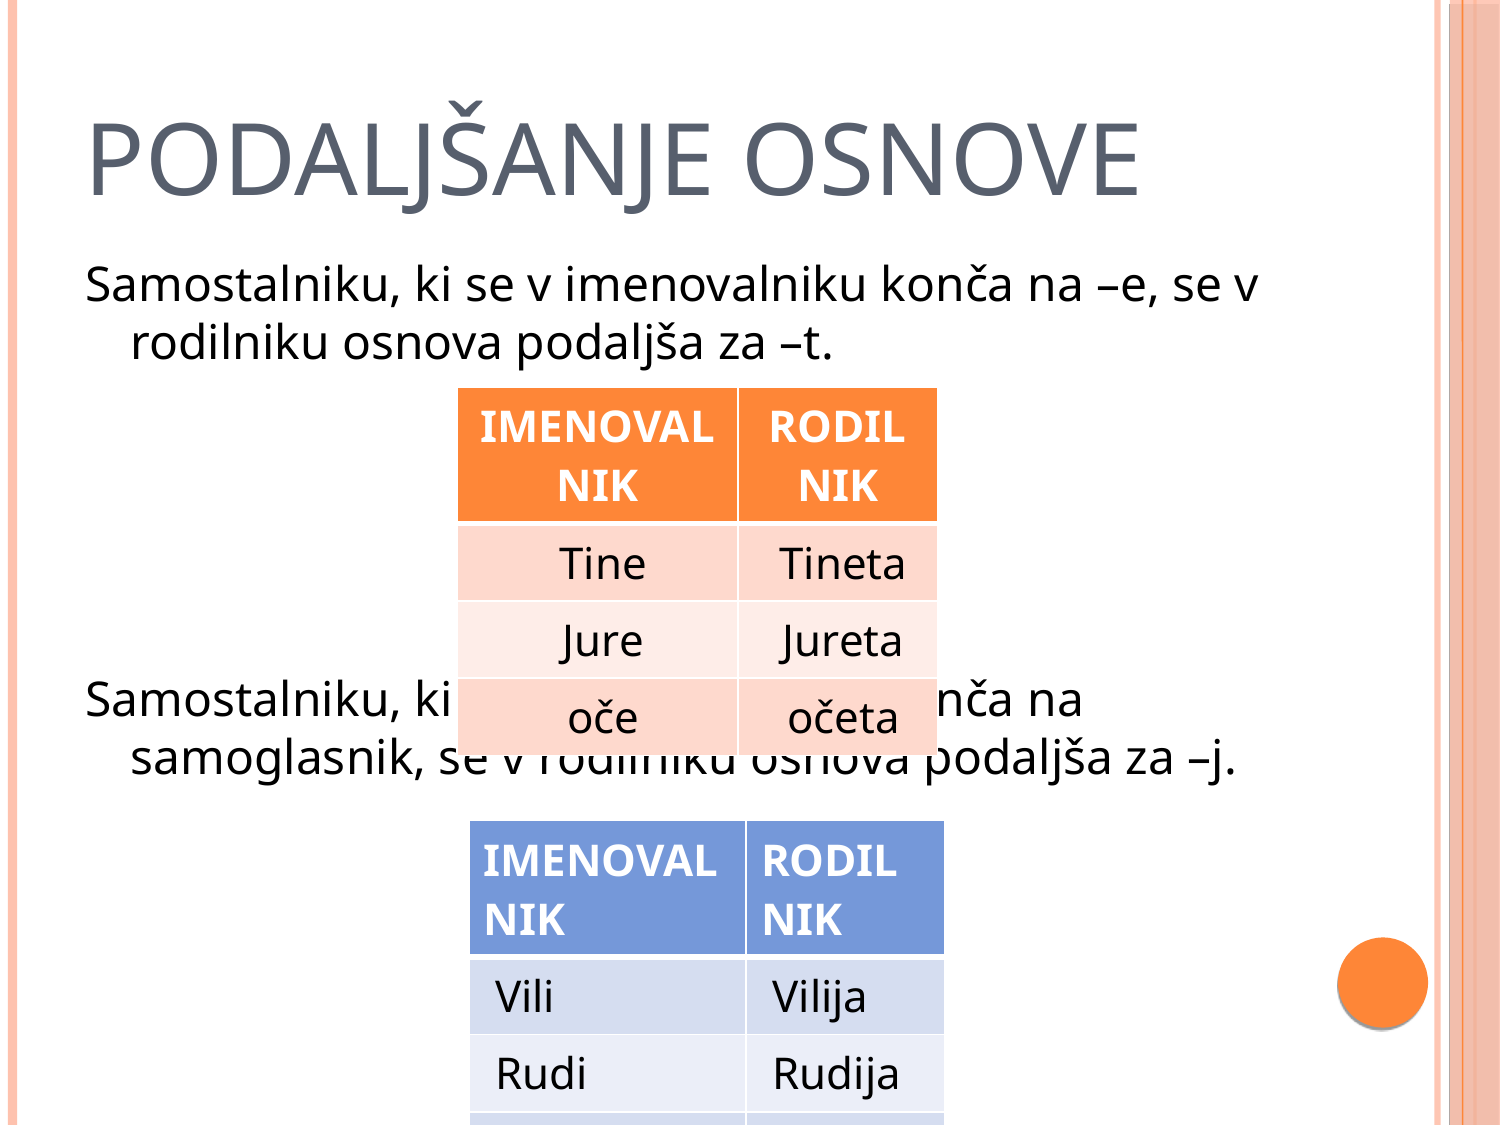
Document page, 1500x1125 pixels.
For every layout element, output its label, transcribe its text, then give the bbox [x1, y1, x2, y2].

table_cell oče [458, 679, 737, 755]
table_cell Tineta [739, 526, 937, 600]
table_cell Vili [470, 960, 745, 1034]
table_cell Tine [458, 526, 737, 600]
table_cell iglu [470, 1113, 745, 1125]
table_cell Jure [458, 602, 737, 677]
table_cell Vilija [747, 960, 944, 1034]
title PODALJŠANJE OSNOVE [70, 35, 1296, 223]
list Samostalniku, ki se v imenovalniku konča na –e, se v rodilniku osnova podaljša za –t. Samostalniku, ki se v imenovalniku konča na samoglasnik, se v rodilniku osnova podaljša za –j. [70, 246, 1296, 1046]
table_cell Jureta [739, 602, 937, 677]
table_header RODILNIK [739, 388, 937, 521]
table_cell igluja [747, 1113, 944, 1125]
table_cell Rudija [747, 1035, 944, 1111]
table_header RODILNIK [747, 821, 944, 954]
table_header IMENOVALNIK [470, 821, 745, 954]
table_cell Rudi [470, 1035, 745, 1111]
table_header IMENOVALNIK [458, 388, 737, 521]
table_cell očeta [739, 679, 937, 755]
